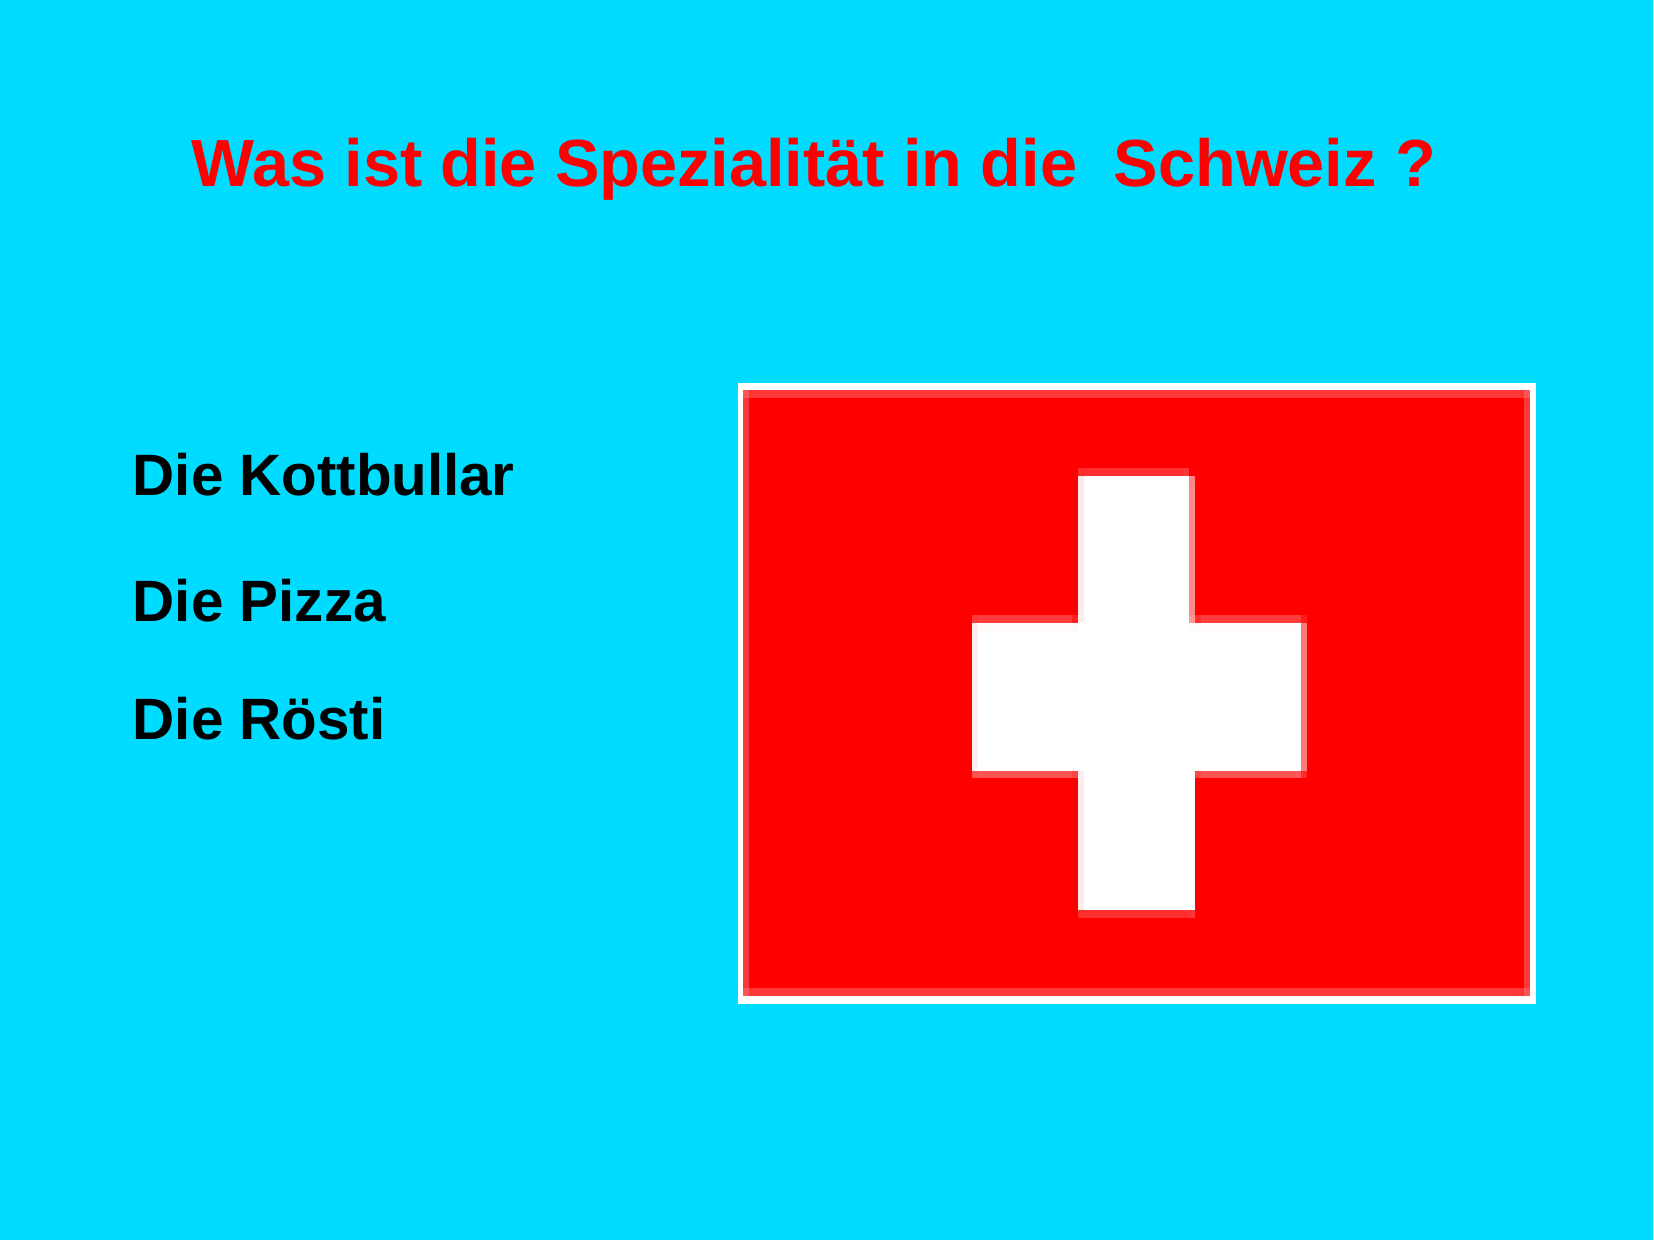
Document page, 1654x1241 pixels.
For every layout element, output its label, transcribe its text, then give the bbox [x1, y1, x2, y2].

text_box Die Rösti [118, 679, 443, 761]
text_box Die Kottbullar [118, 434, 532, 517]
text_box Die Pizza [118, 561, 414, 643]
text_box Was ist die Spezialität in die Schweiz ? [177, 118, 1477, 208]
picture [738, 383, 1536, 1004]
